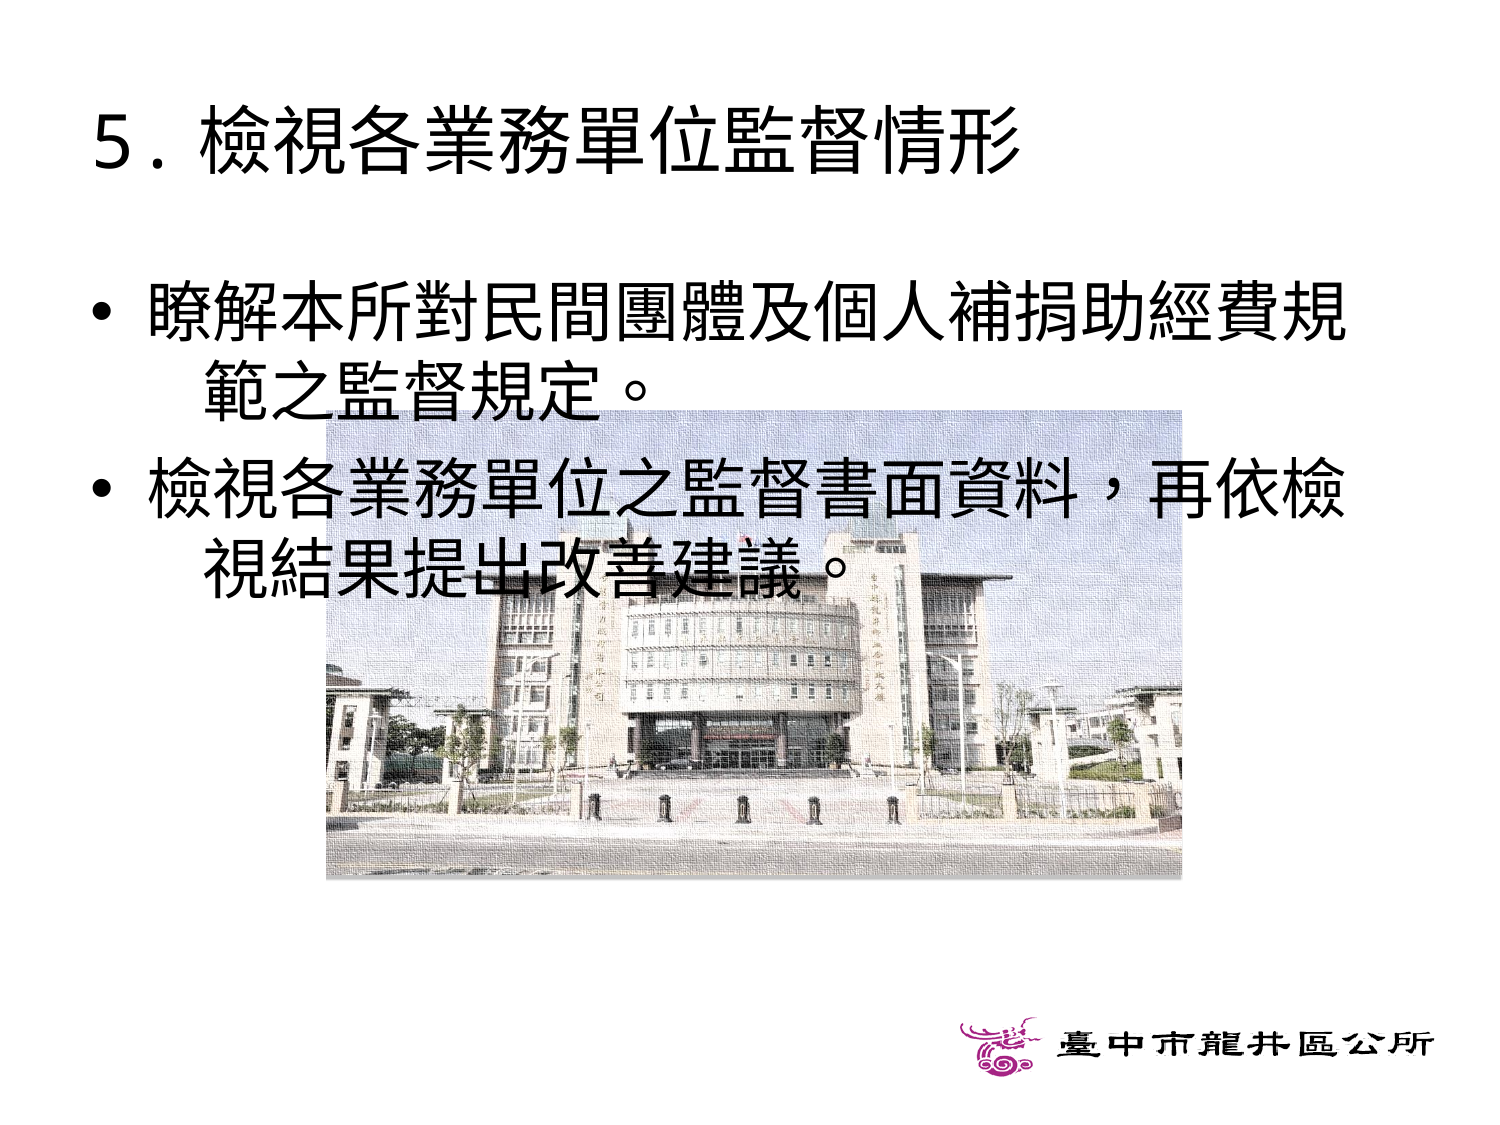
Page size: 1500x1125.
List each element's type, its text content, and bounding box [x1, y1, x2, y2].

list 瞭解本所對民間團體及個人補捐助經費規範之監督規定。 檢視各業務單位之監督書面資料，再依檢視結果提出改善建議。 [75, 262, 1426, 1005]
title 5.檢視各業務單位監督情形 [75, 45, 1426, 233]
